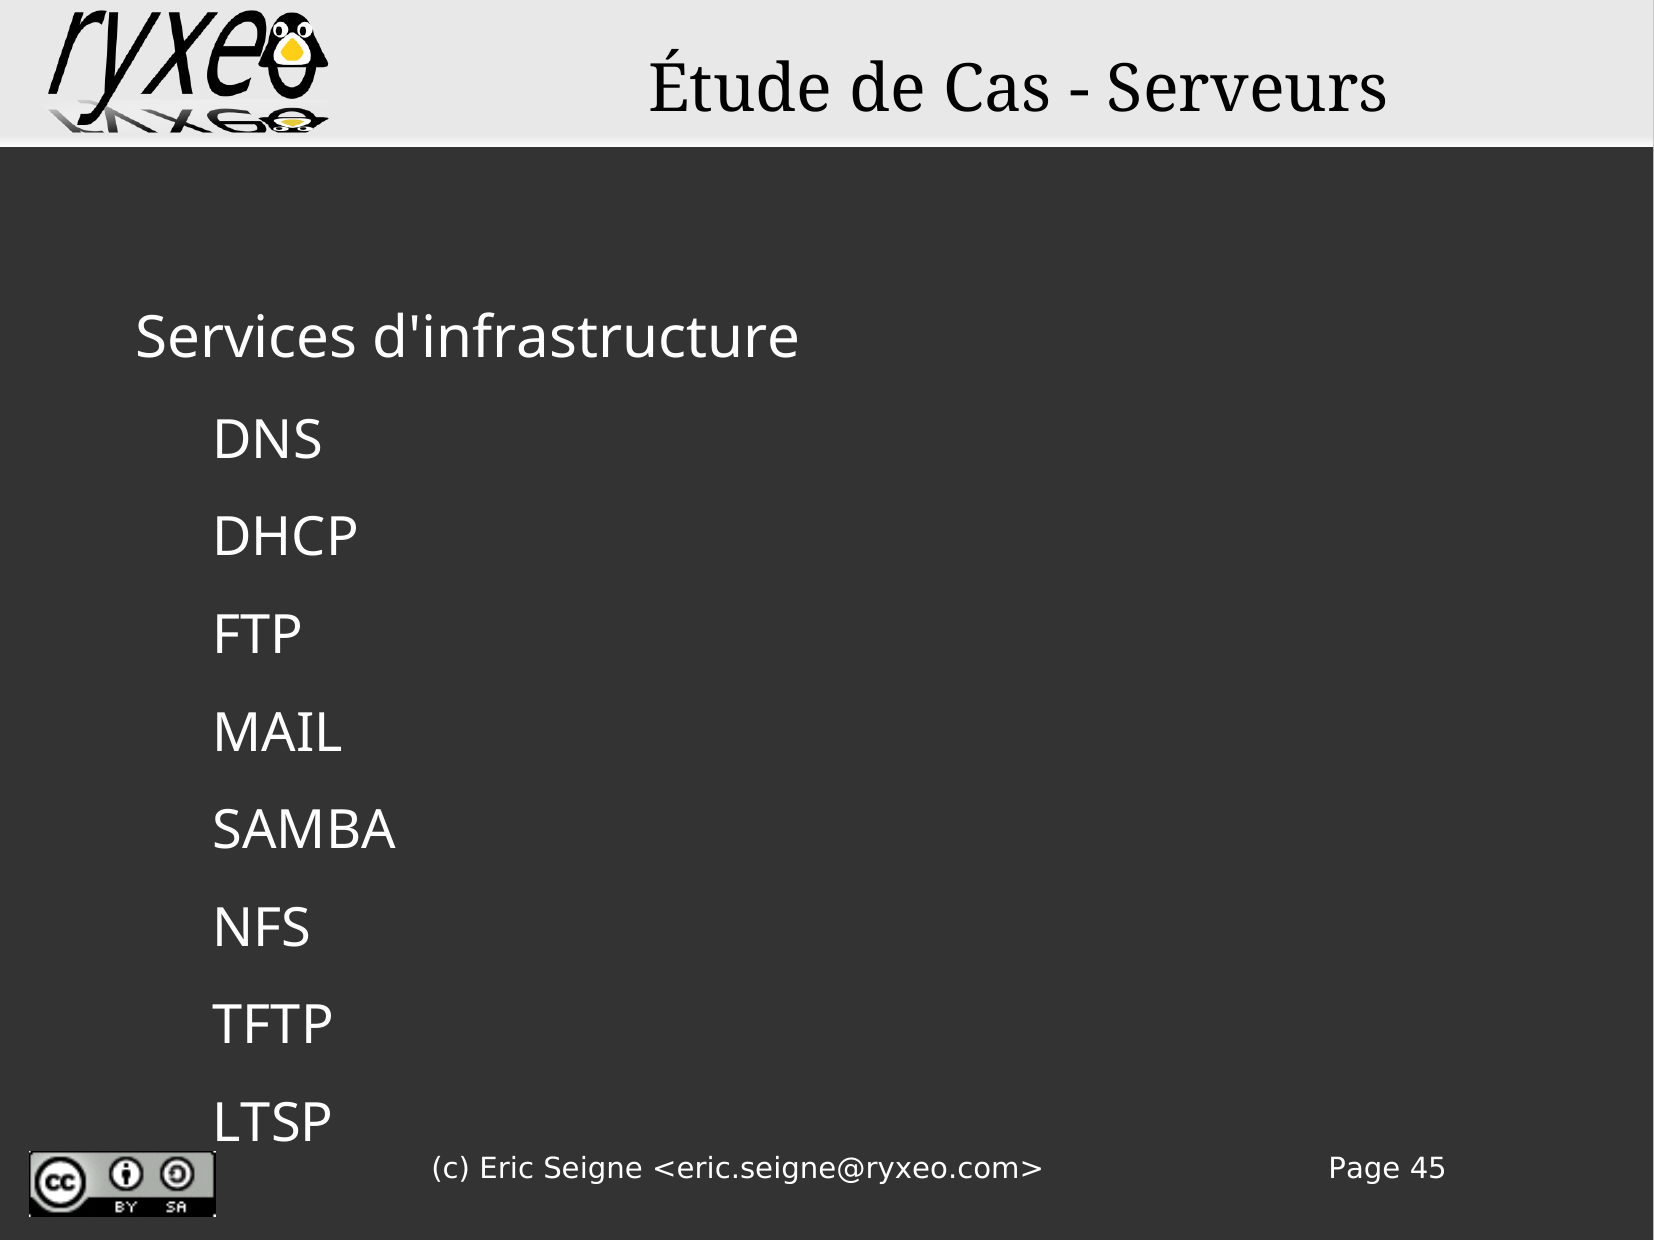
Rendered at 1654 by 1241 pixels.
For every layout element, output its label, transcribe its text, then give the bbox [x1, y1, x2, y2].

list Services d'infrastructure DNS DHCP FTP MAIL SAMBA NFS TFTP LTSP [118, 295, 1522, 1117]
title Étude de Cas - Serveurs [442, 36, 1595, 135]
picture [0, 0, 1654, 147]
picture [29, 1151, 216, 1217]
